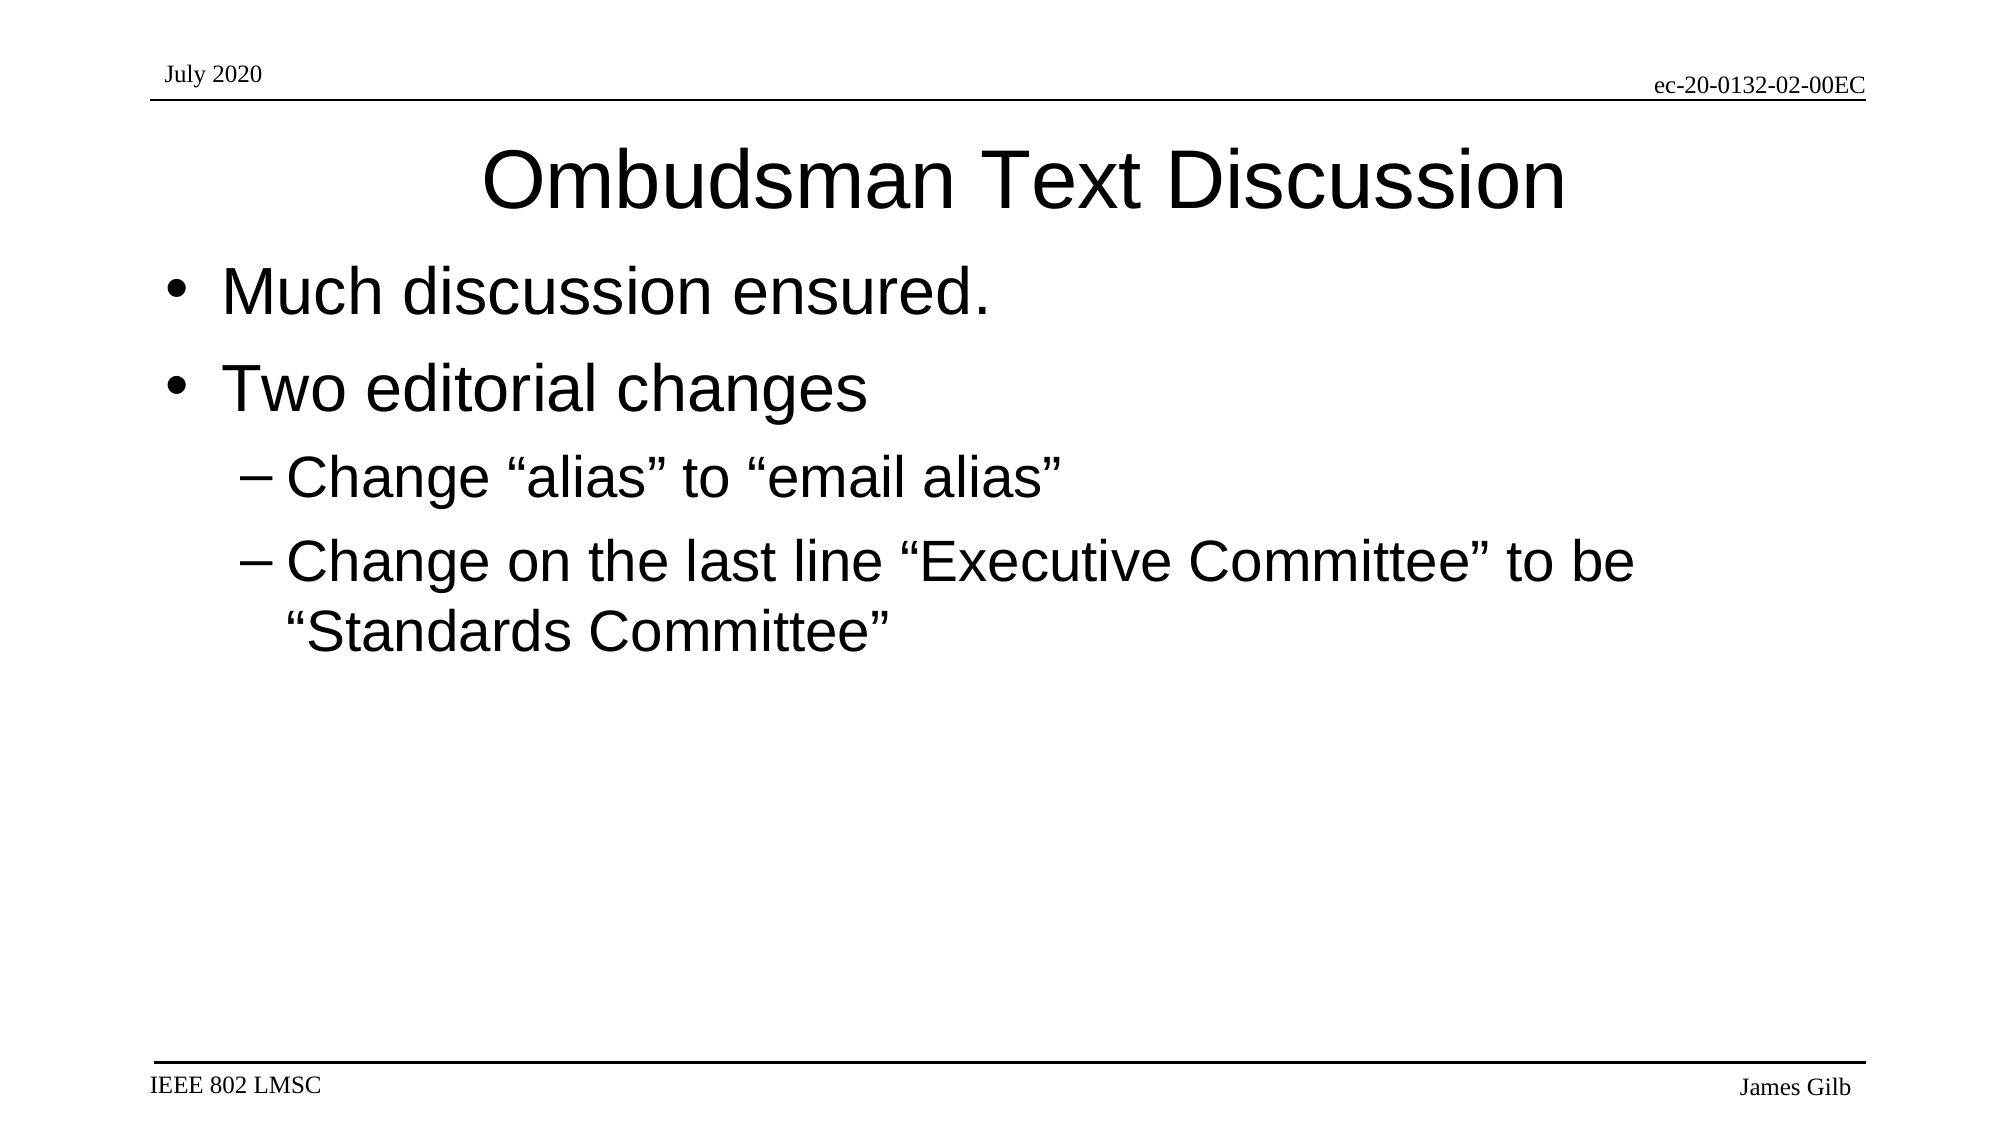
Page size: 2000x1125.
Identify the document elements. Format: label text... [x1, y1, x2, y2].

list Much discussion ensured. Two editorial changes Change “alias” to “email alias” Change on the last line “Executive Committee” to be “Standards Committee” [149, 239, 1900, 1051]
title Ombudsman Text Discussion [149, 112, 1900, 238]
